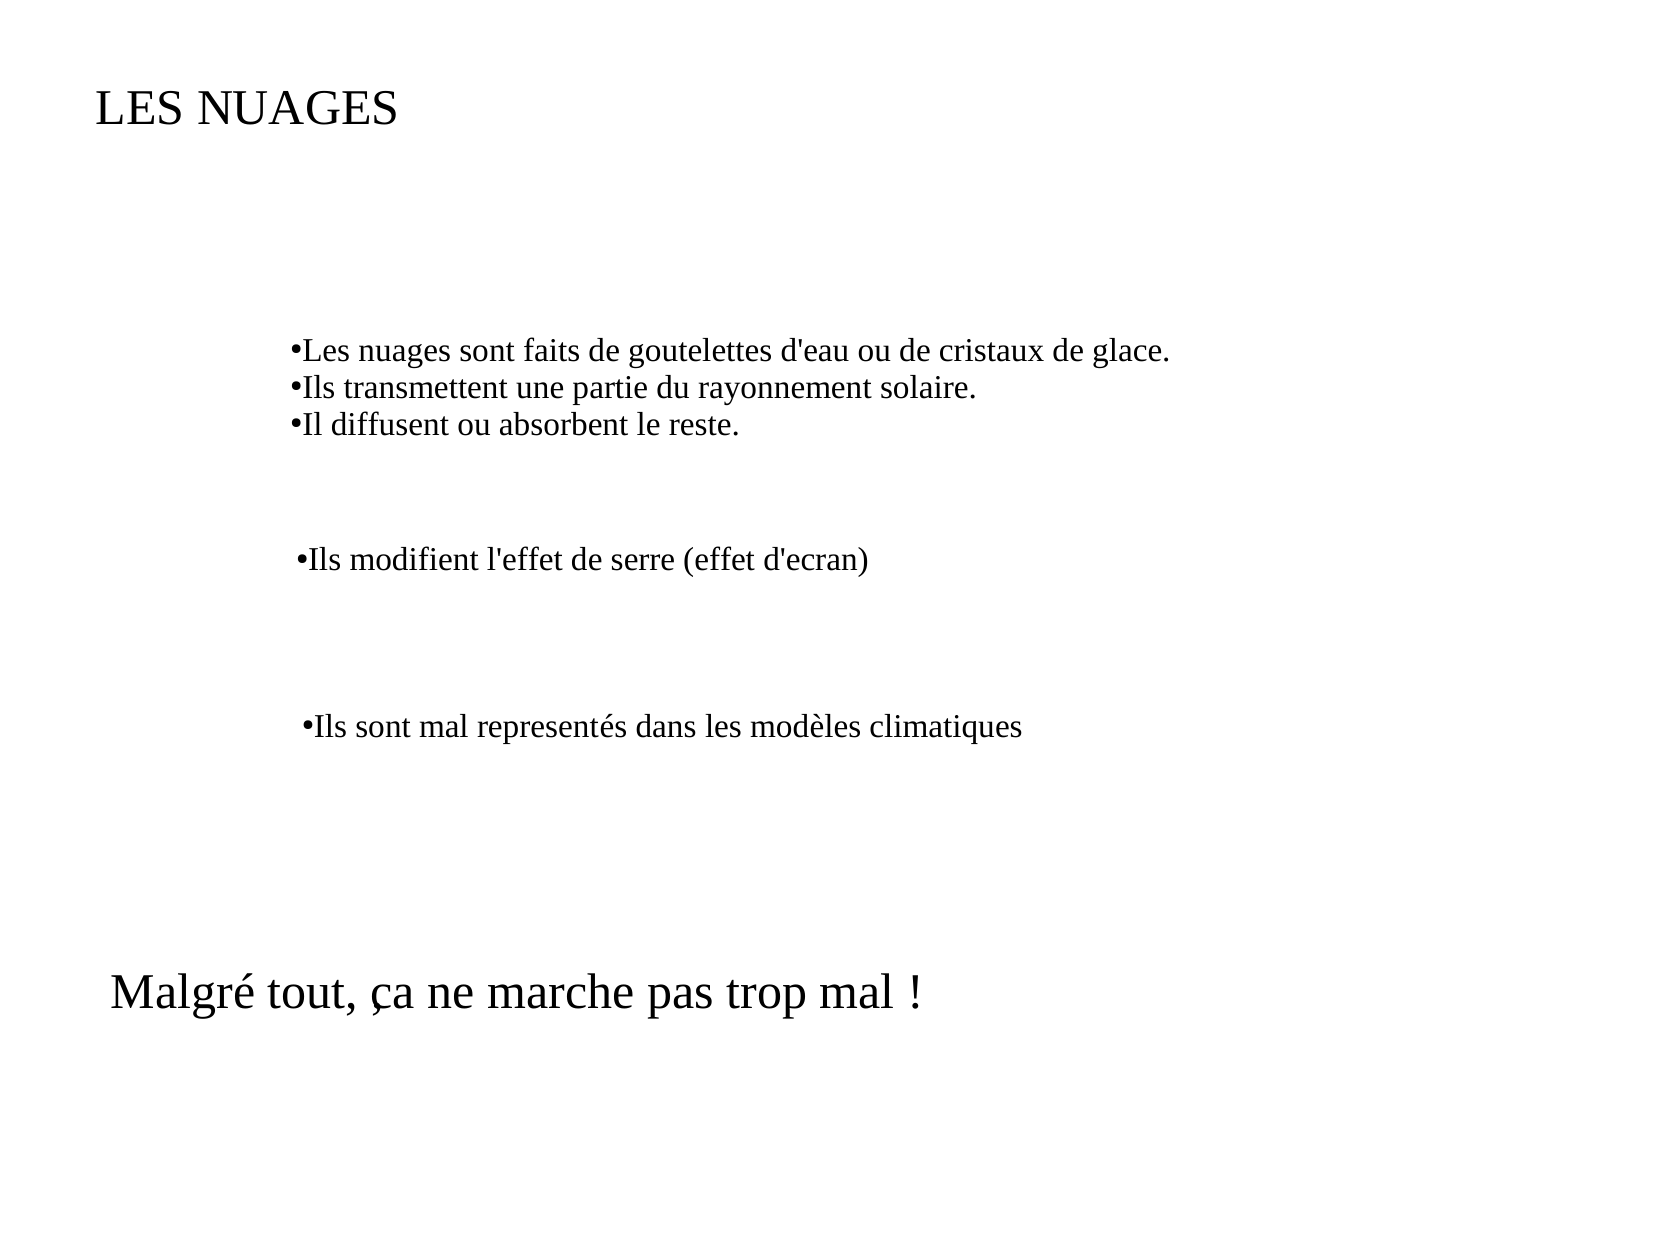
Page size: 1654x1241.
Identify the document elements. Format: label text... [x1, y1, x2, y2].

text_box , [371, 964, 384, 1020]
text_box LES NUAGES [95, 79, 394, 135]
text_box Malgré tout, ca ne marche pas trop mal ! [110, 964, 371, 1020]
text_box Malgré tout, ca ne marche pas trop mal ! [384, 964, 907, 1020]
text_box Les nuages sont faits de goutelettes d'eau ou de cristaux de glace. Ils transmettent une partie du rayonnement solaire. Il diffusent ou absorbent le reste. [290, 331, 1176, 445]
text_box Ils modifient l'effet de serre (effet d'ecran) [296, 540, 874, 579]
text_box Ils sont mal representés dans les modèles climatiques [302, 707, 1026, 746]
